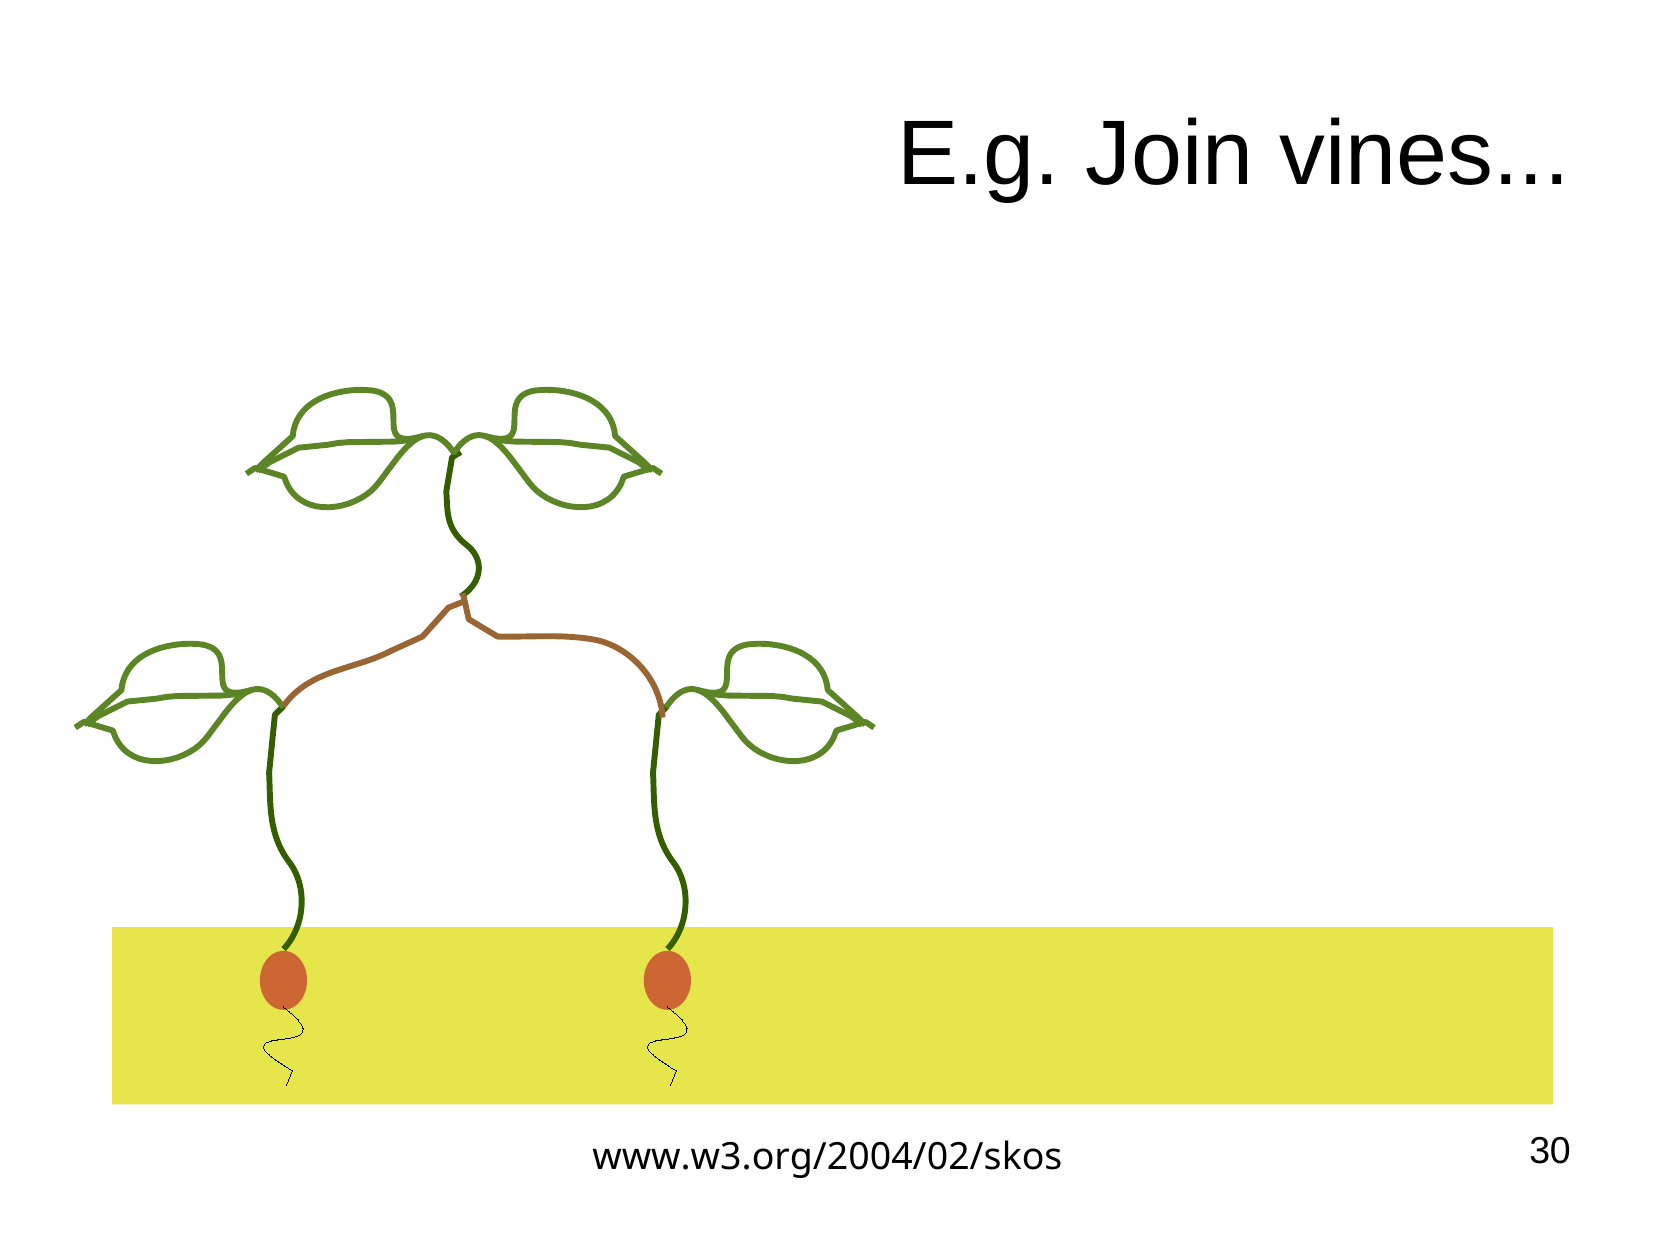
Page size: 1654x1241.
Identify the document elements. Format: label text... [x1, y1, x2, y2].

title E.g. Join vines... [82, 49, 1571, 257]
text_box [112, 927, 1554, 1105]
